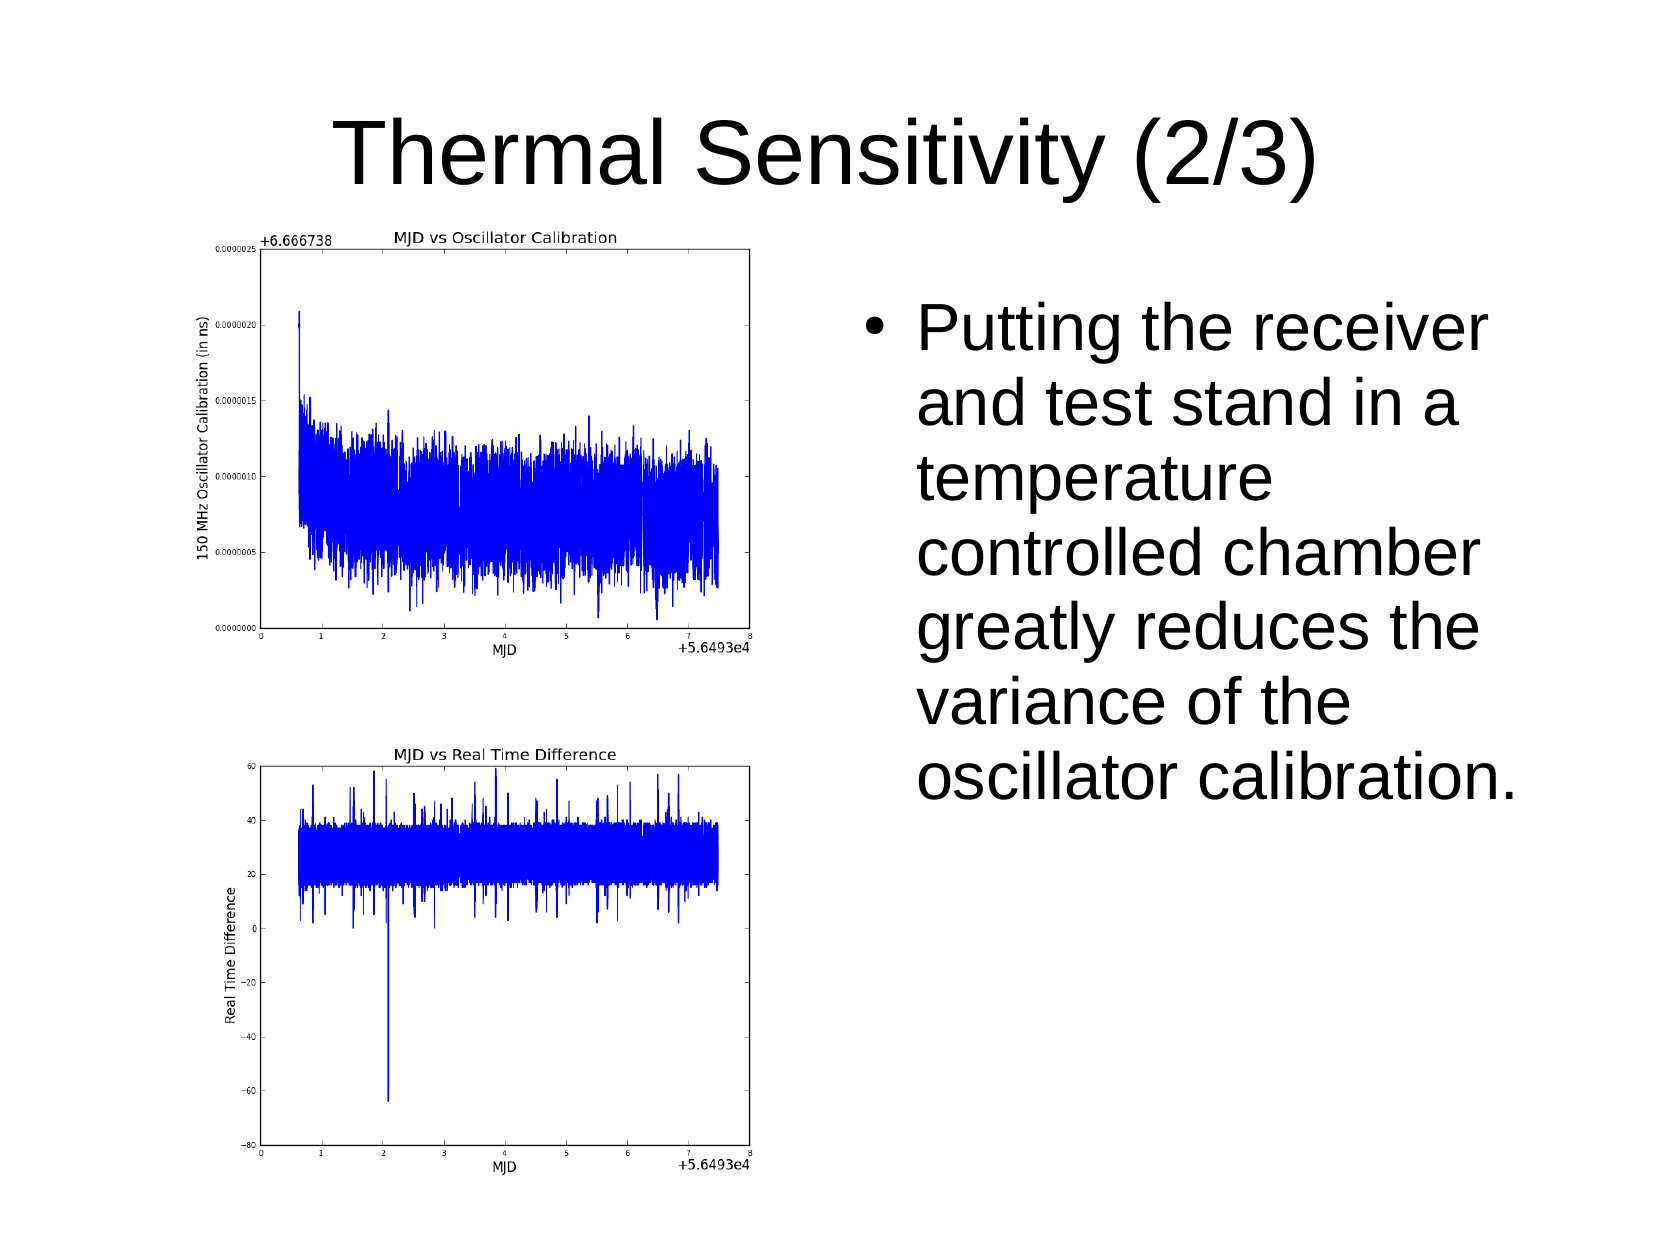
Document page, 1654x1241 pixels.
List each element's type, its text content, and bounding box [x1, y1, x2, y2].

title Thermal Sensitivity (2/3) [82, 49, 1571, 257]
picture [181, 201, 812, 675]
list Putting the receiver and test stand in a temperature controlled chamber greatly reduces the variance of the oscillator calibration. [845, 290, 1572, 1010]
picture [181, 718, 812, 1192]
